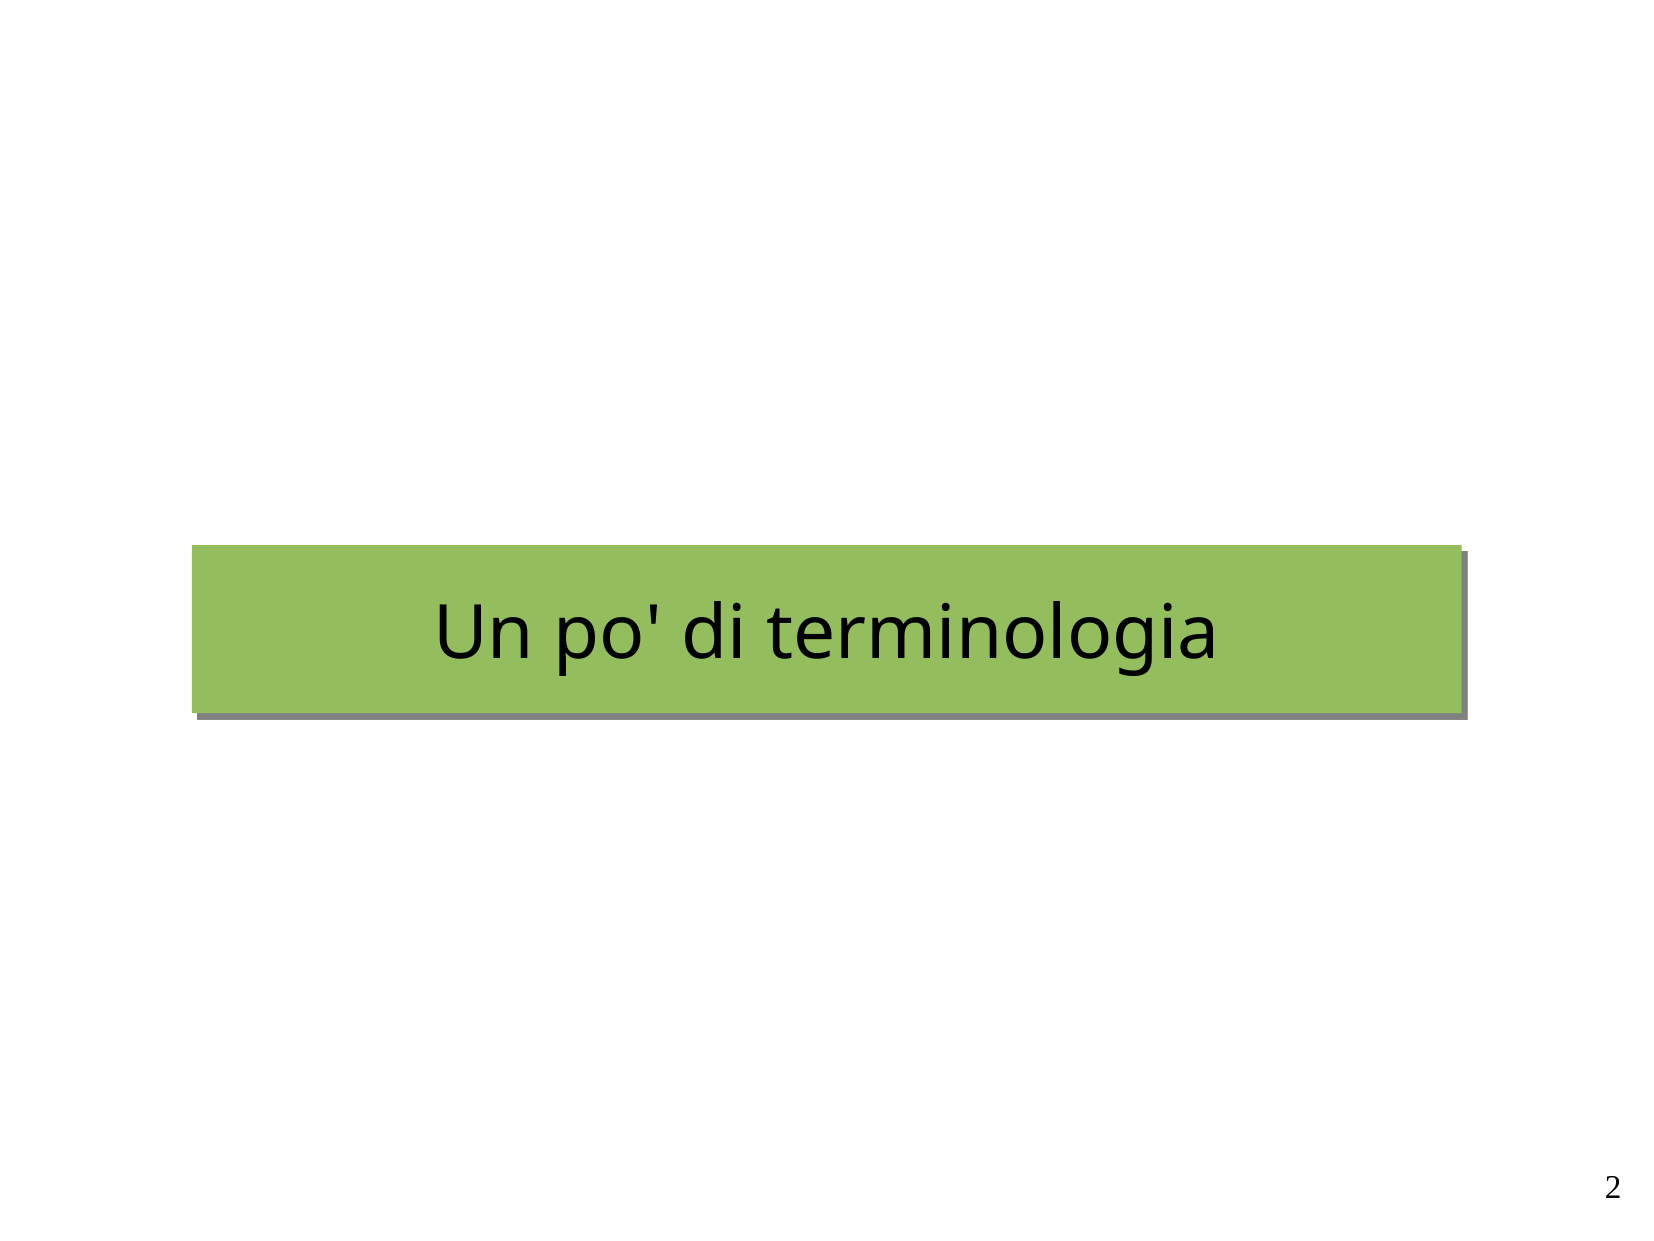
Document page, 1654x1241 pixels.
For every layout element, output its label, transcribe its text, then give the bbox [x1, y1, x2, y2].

text_box Un po' di terminologia [191, 545, 1462, 714]
